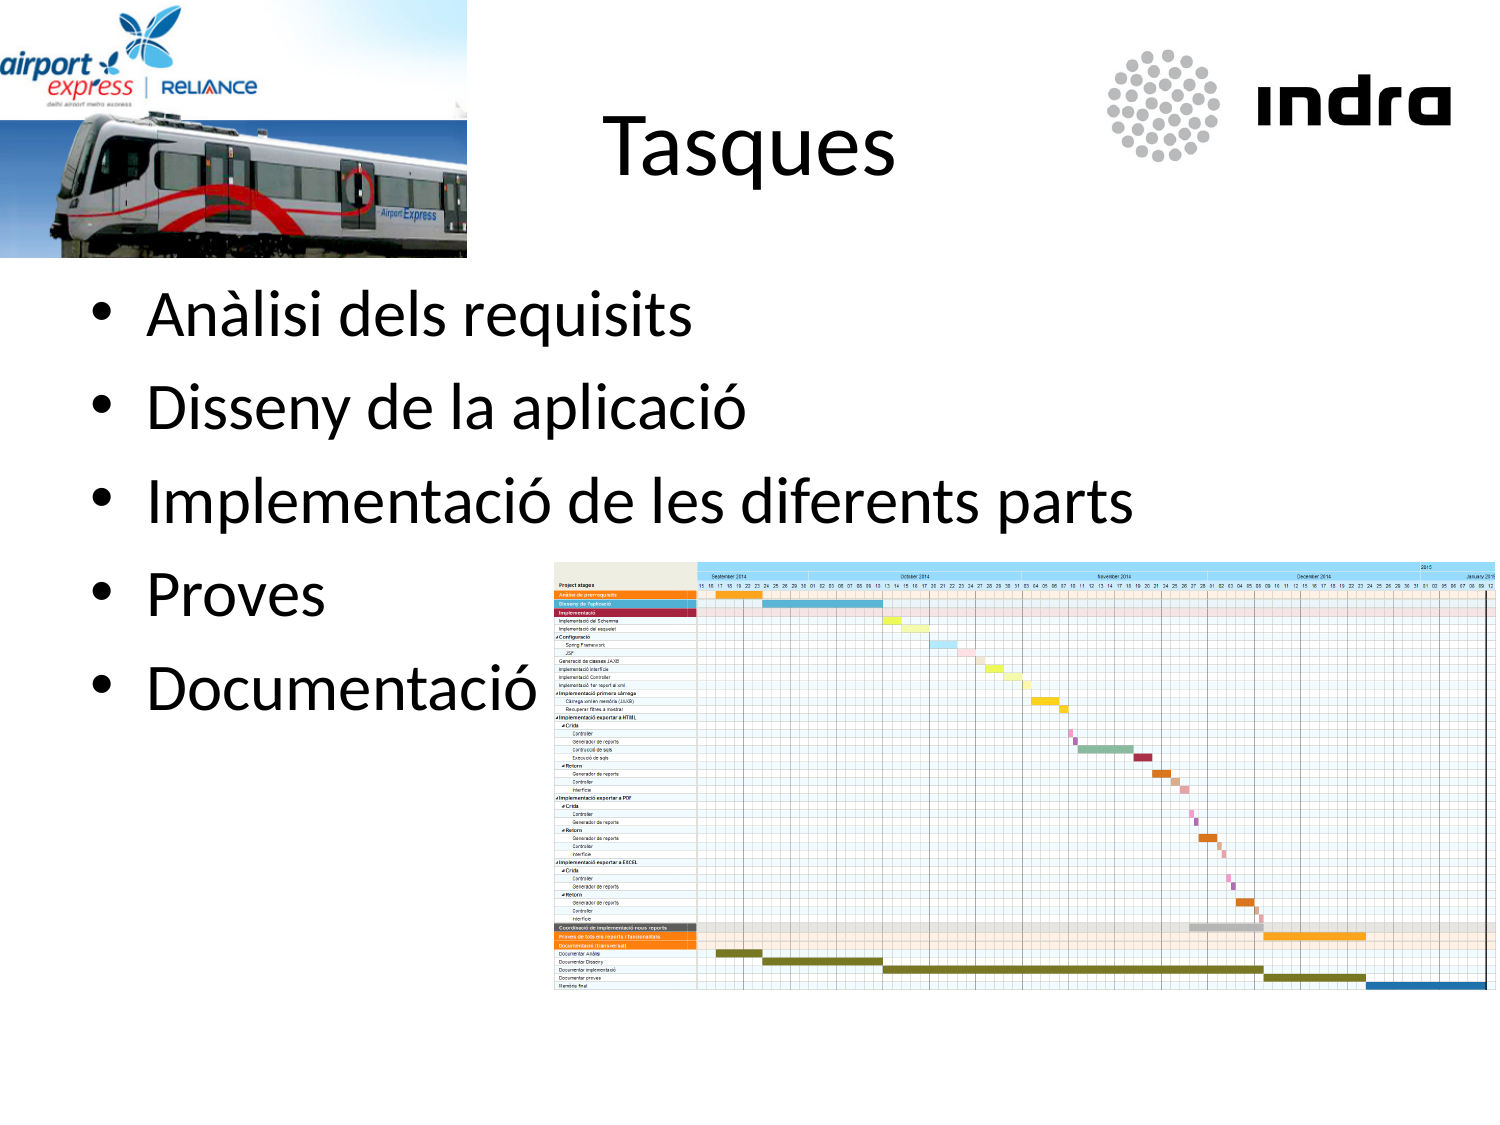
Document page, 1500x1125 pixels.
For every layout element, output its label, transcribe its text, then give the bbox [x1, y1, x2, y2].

picture [0, 0, 467, 258]
picture [554, 562, 1500, 991]
list Anàlisi dels requisits Disseny de la aplicació Implementació de les diferents parts Proves Documentació [75, 262, 1425, 1005]
picture [1057, 0, 1500, 212]
title Tasques [75, 45, 1425, 233]
